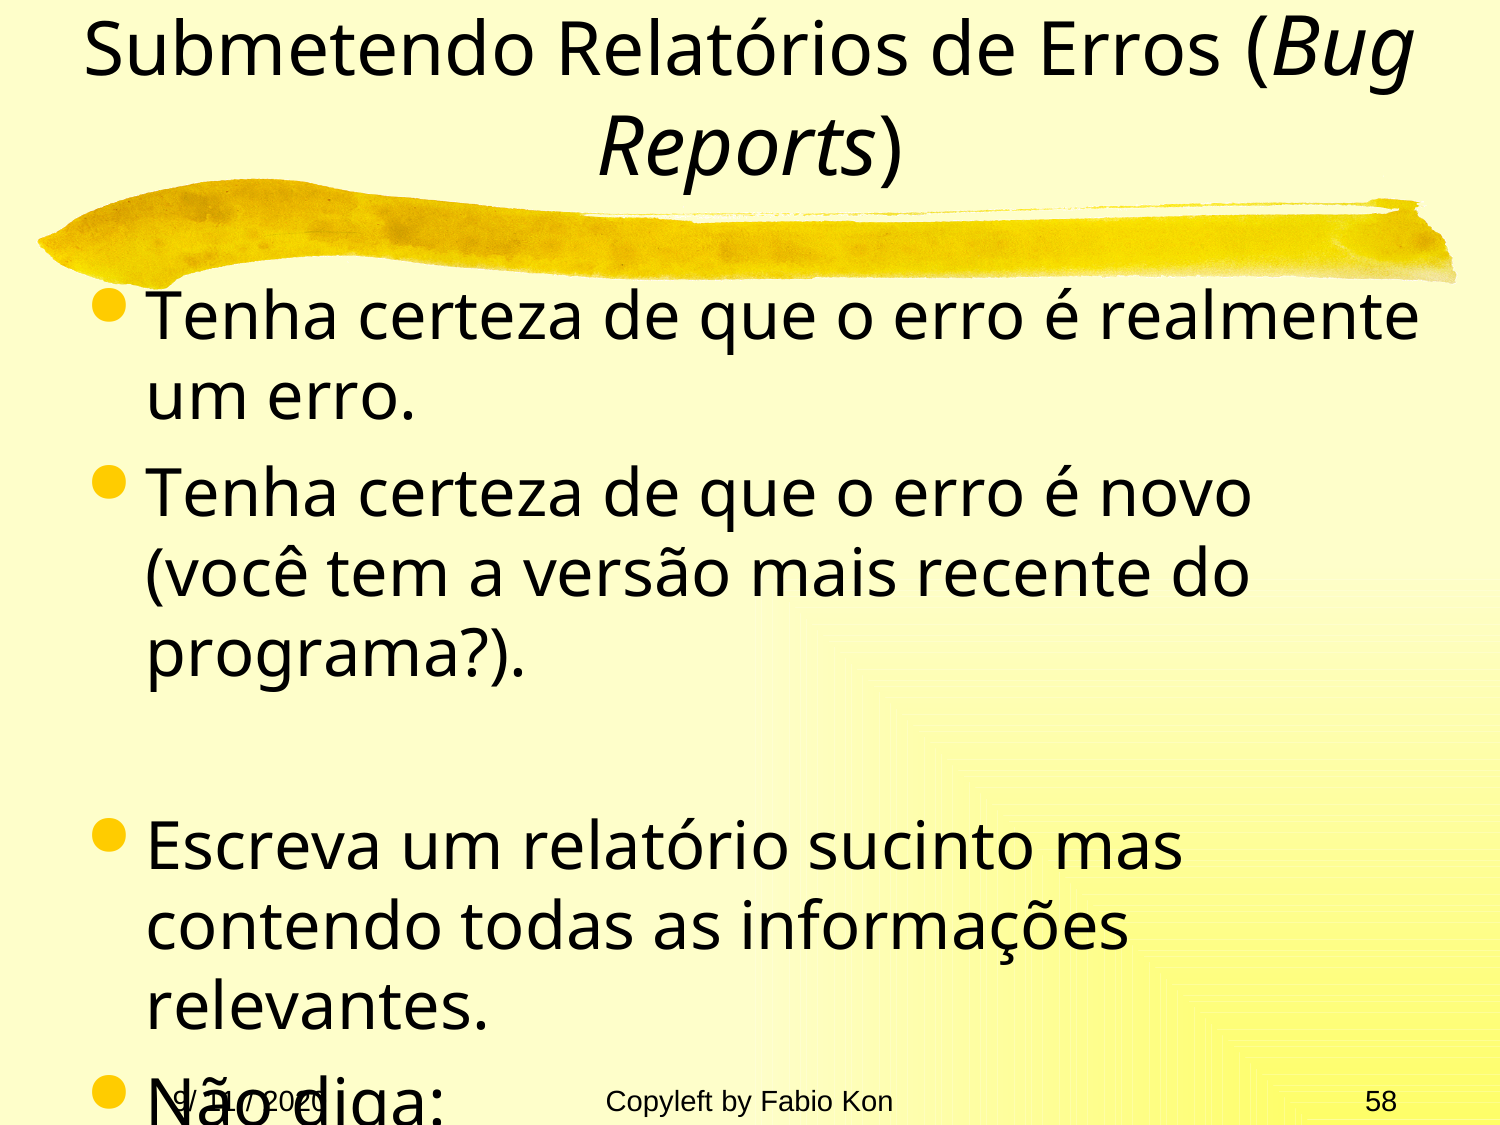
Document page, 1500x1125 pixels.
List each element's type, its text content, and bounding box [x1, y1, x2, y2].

title Submetendo Relatórios de Erros (Bug Reports) [0, 0, 1500, 200]
list Tenha certeza de que o erro é realmente um erro. Tenha certeza de que o erro é novo (você tem a versão mais recente do programa?). Escreva um relatório sucinto mas contendo todas as informações relevantes. Não diga: “rodei o programa mas não funcionou”. [75, 265, 1438, 1068]
picture [24, 200, 1463, 297]
